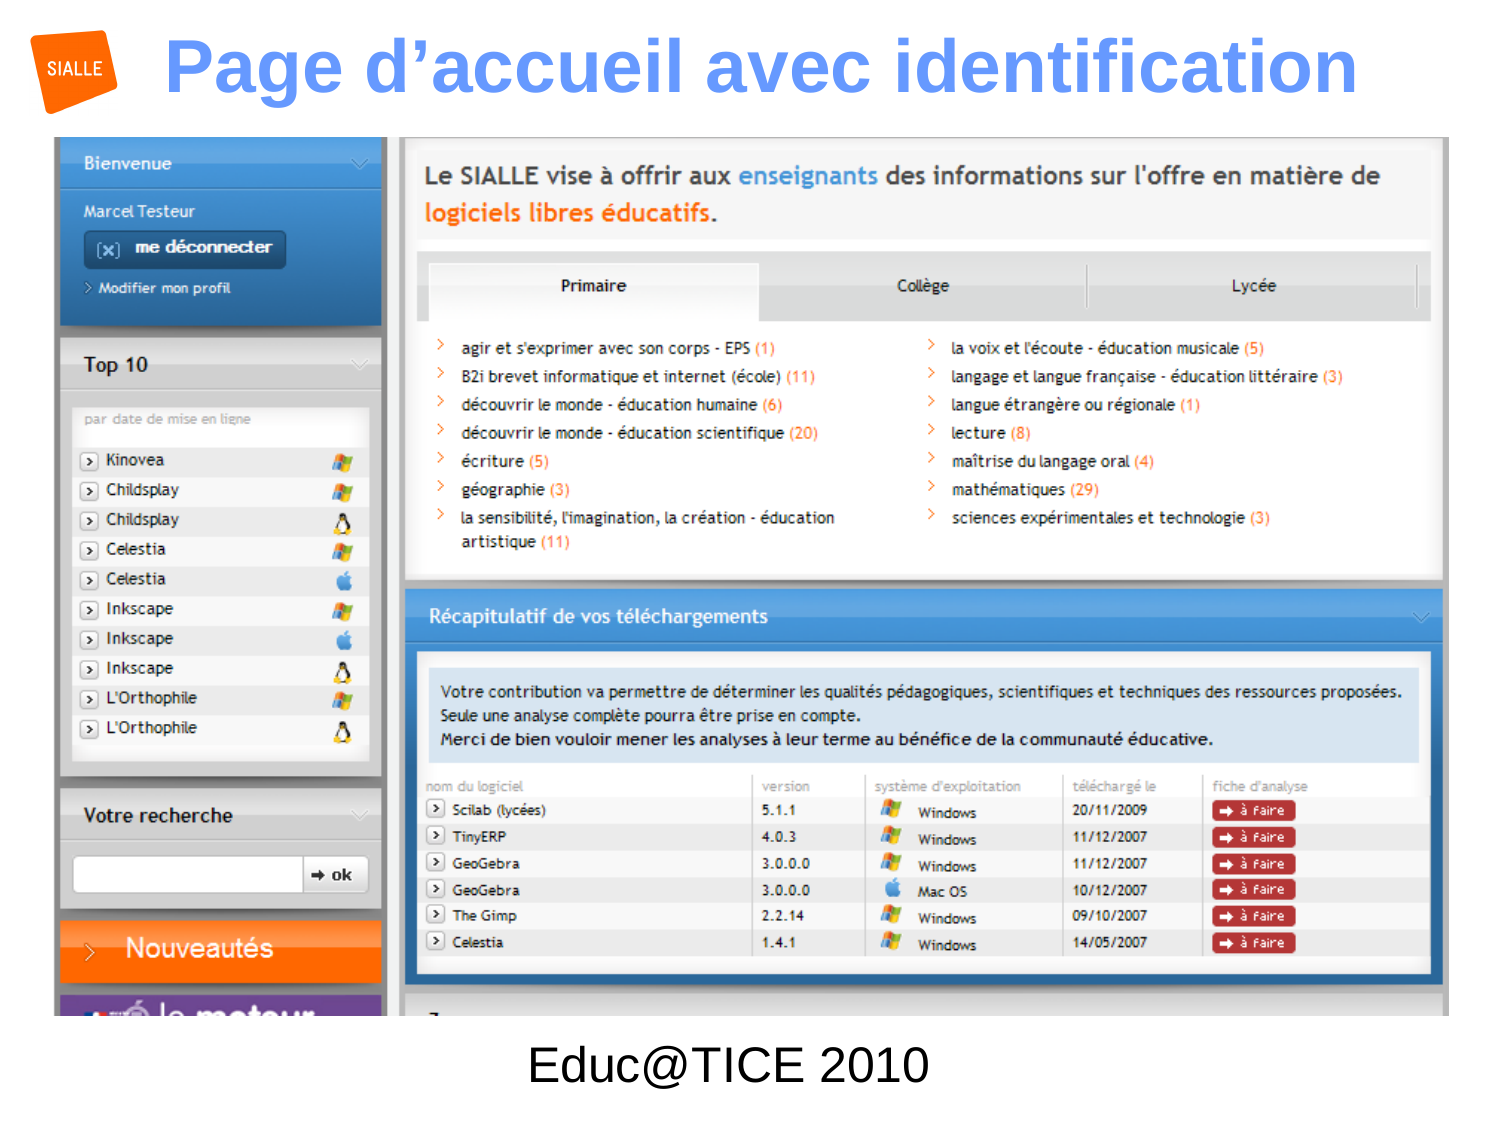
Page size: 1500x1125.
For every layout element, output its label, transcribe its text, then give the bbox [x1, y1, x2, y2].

picture [53, 137, 1449, 1016]
title Page d’accueil avec identification [74, 0, 1450, 126]
picture [29, 30, 118, 116]
